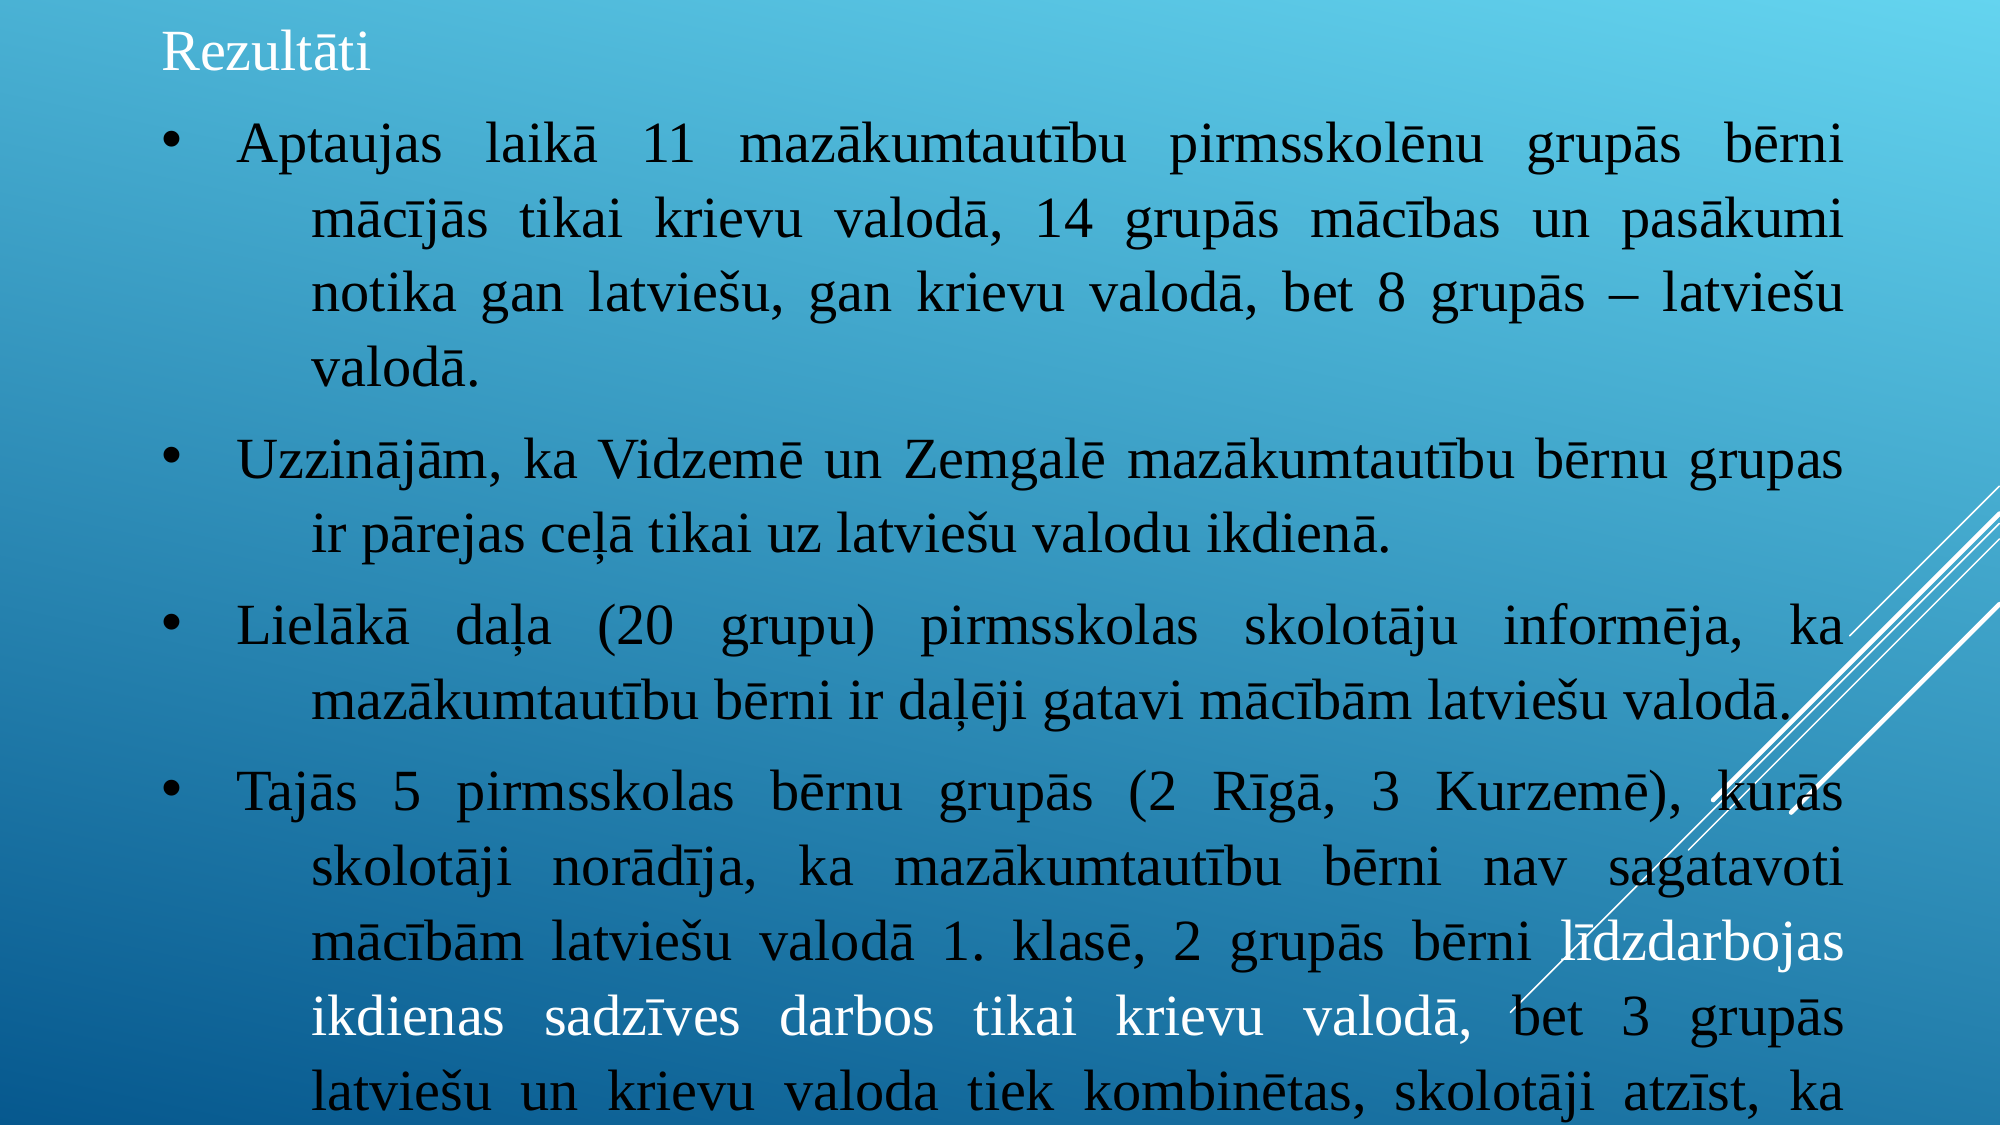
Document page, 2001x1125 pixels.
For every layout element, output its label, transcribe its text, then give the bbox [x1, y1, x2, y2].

text_box Rezultāti Aptaujas laikā 11 mazākumtautību pirmsskolēnu grupās bērni mācījās tikai krievu valodā, 14 grupās mācības un pasākumi notika gan latviešu, gan krievu valodā, bet 8 grupās – latviešu valodā. Uzzinājām, ka Vidzemē un Zemgalē mazākumtautību bērnu grupas ir pārejas ceļā tikai uz latviešu valodu ikdienā. Lielākā daļa (20 grupu) pirmsskolas skolotāju informēja, ka mazākumtautību bērni ir daļēji gatavi mācībām latviešu valodā. Tajās 5 pirmsskolas bērnu grupās (2 Rīgā, 3 Kurzemē), kurās skolotāji norādīja, ka mazākumtautību bērni nav sagatavoti mācībām latviešu valodā 1. klasē, 2 grupās bērni līdzdarbojas ikdienas sadzīves darbos tikai krievu valodā, bet 3 grupās latviešu un krievu valoda tiek kombinētas, skolotāji atzīst, ka bērniem ir grūti komunicēt latviešu valodā un viņi pāriet uz krievu valodu. [146, 0, 1860, 1125]
